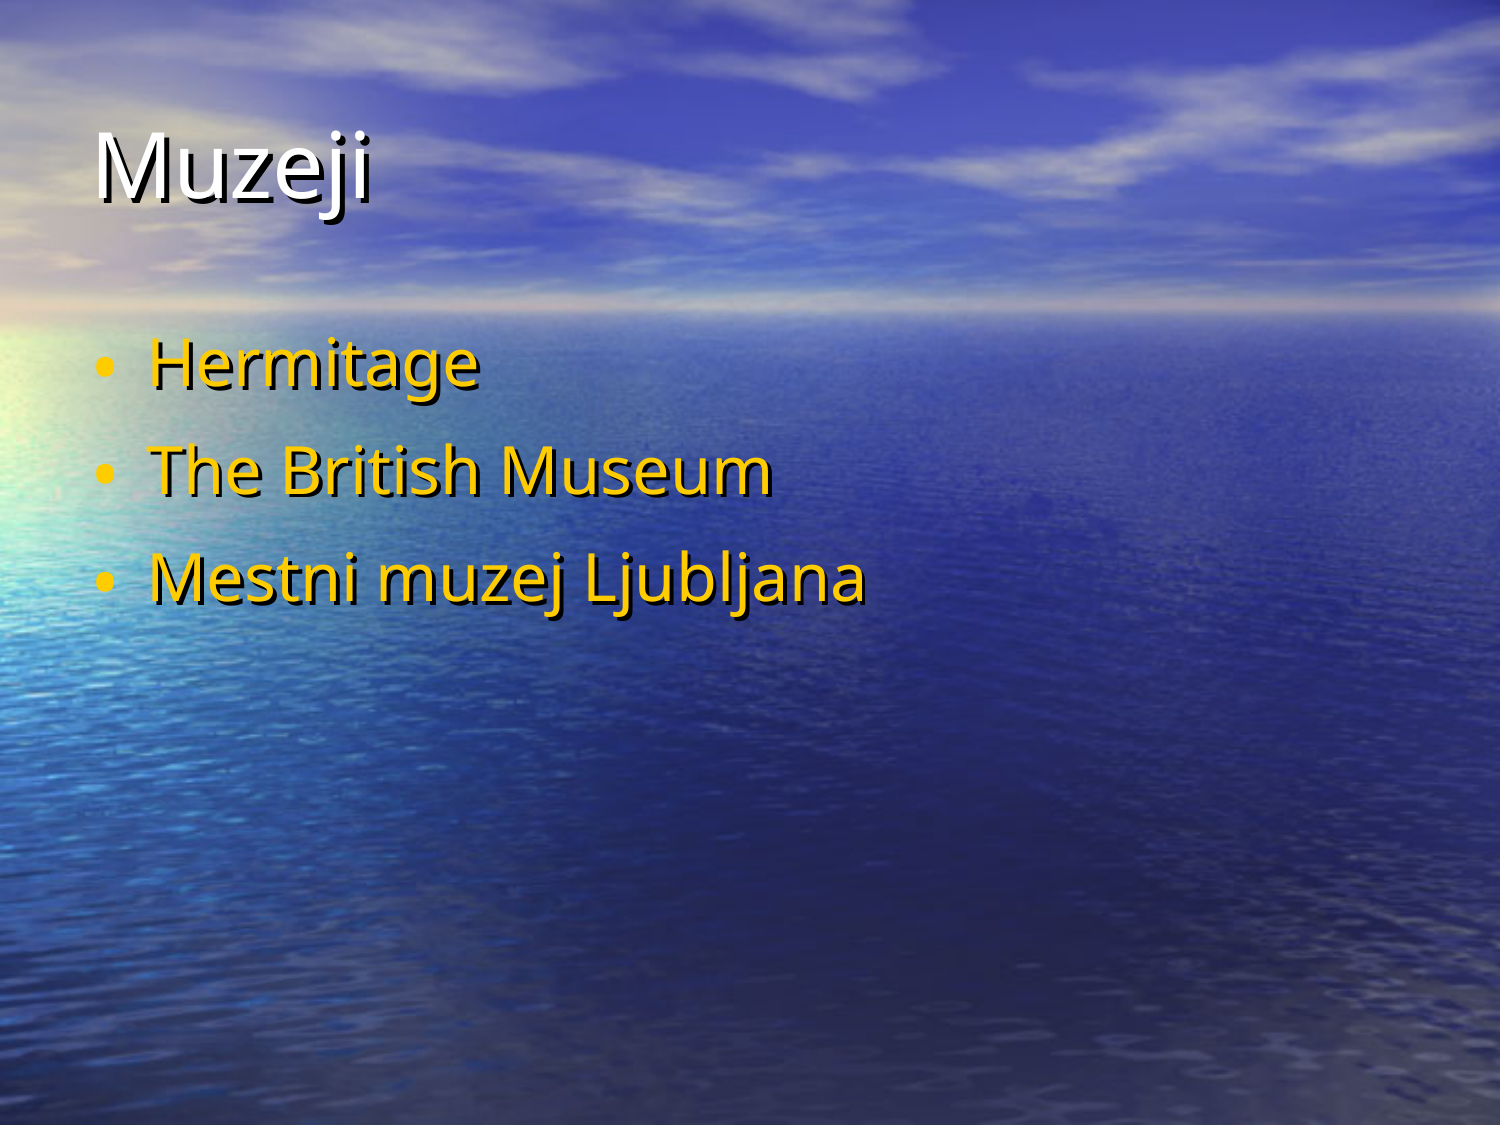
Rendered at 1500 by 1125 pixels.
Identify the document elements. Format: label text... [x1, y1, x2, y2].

list Hermitage The British Museum Mestni muzej Ljubljana [75, 312, 1426, 988]
picture [0, 0, 1500, 1125]
title Muzeji [75, 47, 1426, 276]
